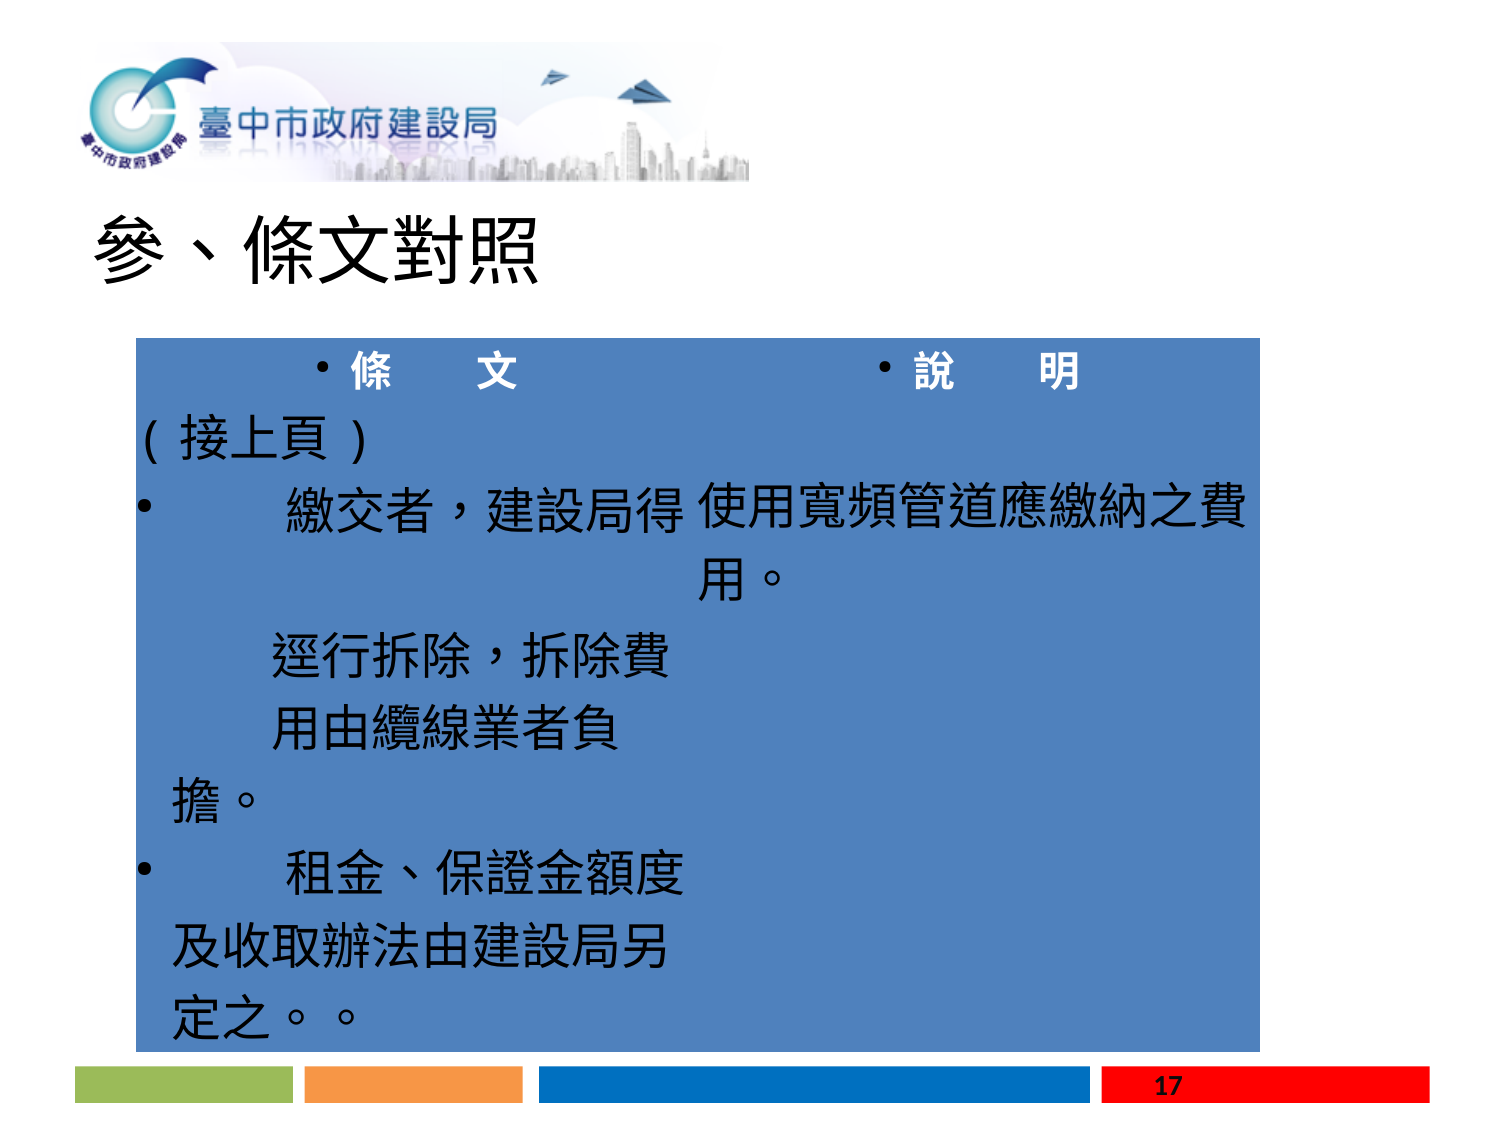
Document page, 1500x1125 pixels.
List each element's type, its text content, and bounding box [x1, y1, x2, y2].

text_box [1138, 1053, 1489, 1114]
text_box [512, 1052, 988, 1103]
text_box 參、條文對照 [76, 196, 1427, 303]
table_header 說 明 [698, 338, 1260, 399]
table_cell 使用寬頻管道應繳納之費用。 [698, 399, 1260, 1052]
table_cell (接上頁) 繳交者，建設局得 逕行拆除，拆除費 用由纜線業者負擔。 租金、保證金額度及收取辦法由建設局另定之。。 [136, 399, 698, 1052]
table_header 條 文 [136, 338, 698, 399]
